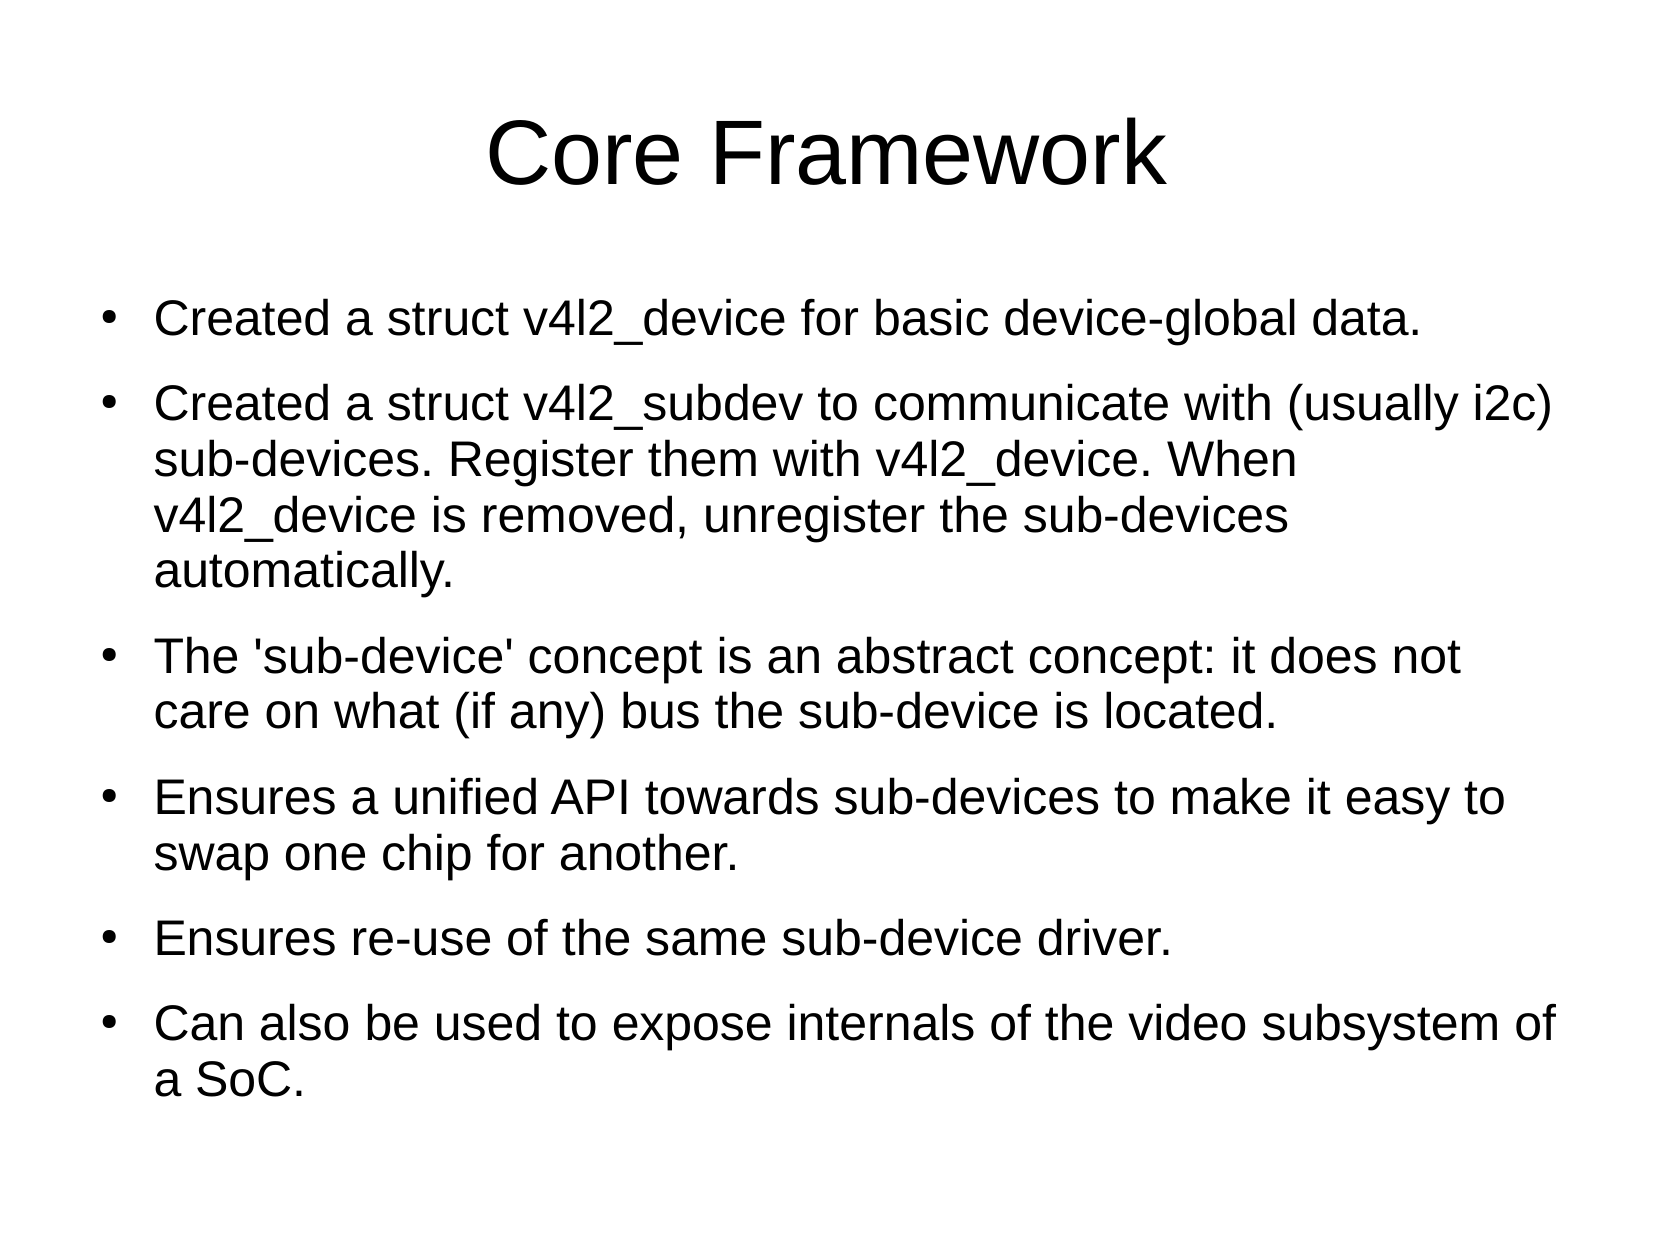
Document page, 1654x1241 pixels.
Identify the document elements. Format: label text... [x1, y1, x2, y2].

list Created a struct v4l2_device for basic device-global data. Created a struct v4l2_subdev to communicate with (usually i2c) sub-devices. Register them with v4l2_device. When v4l2_device is removed, unregister the sub-devices automatically. The 'sub-device' concept is an abstract concept: it does not care on what (if any) bus the sub-device is located. Ensures a unified API towards sub-devices to make it easy to swap one chip for another. Ensures re-use of the same sub-device driver. Can also be used to expose internals of the video subsystem of a SoC. [82, 290, 1571, 1107]
title Core Framework [82, 56, 1571, 250]
